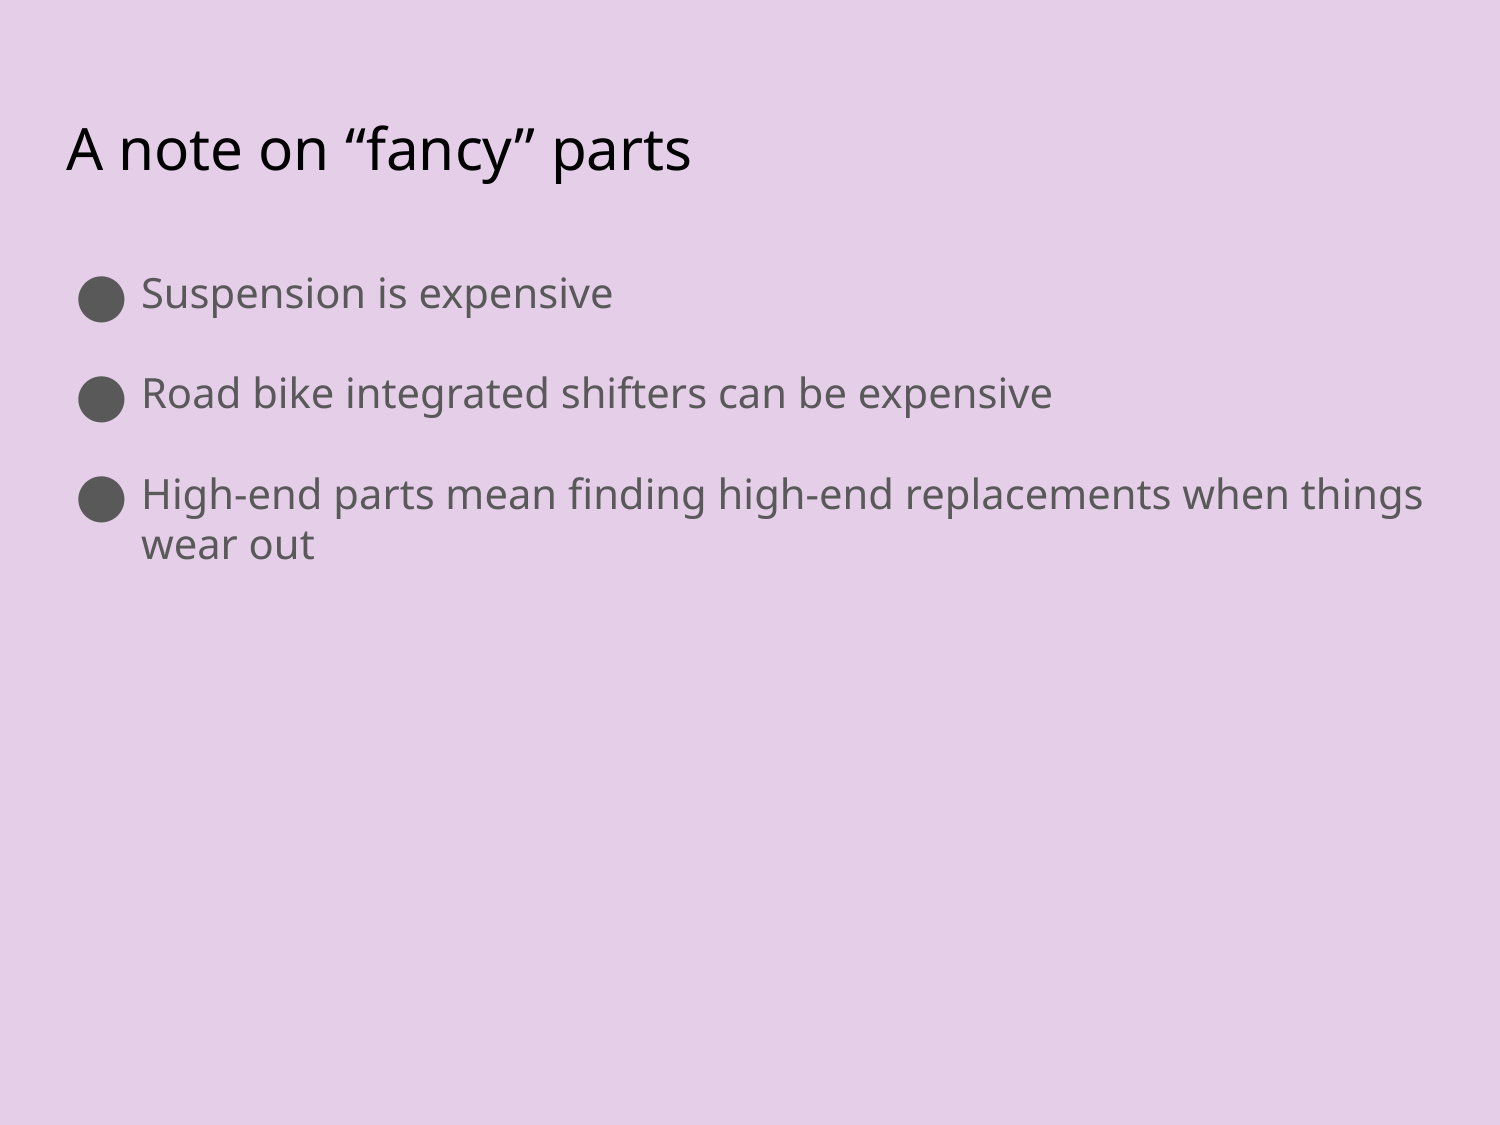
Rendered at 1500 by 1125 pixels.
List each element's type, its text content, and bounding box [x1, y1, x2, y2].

title A note on “fancy” parts [51, 97, 1449, 223]
list Suspension is expensive Road bike integrated shifters can be expensive High-end parts mean finding high-end replacements when things wear out [51, 252, 1449, 1000]
